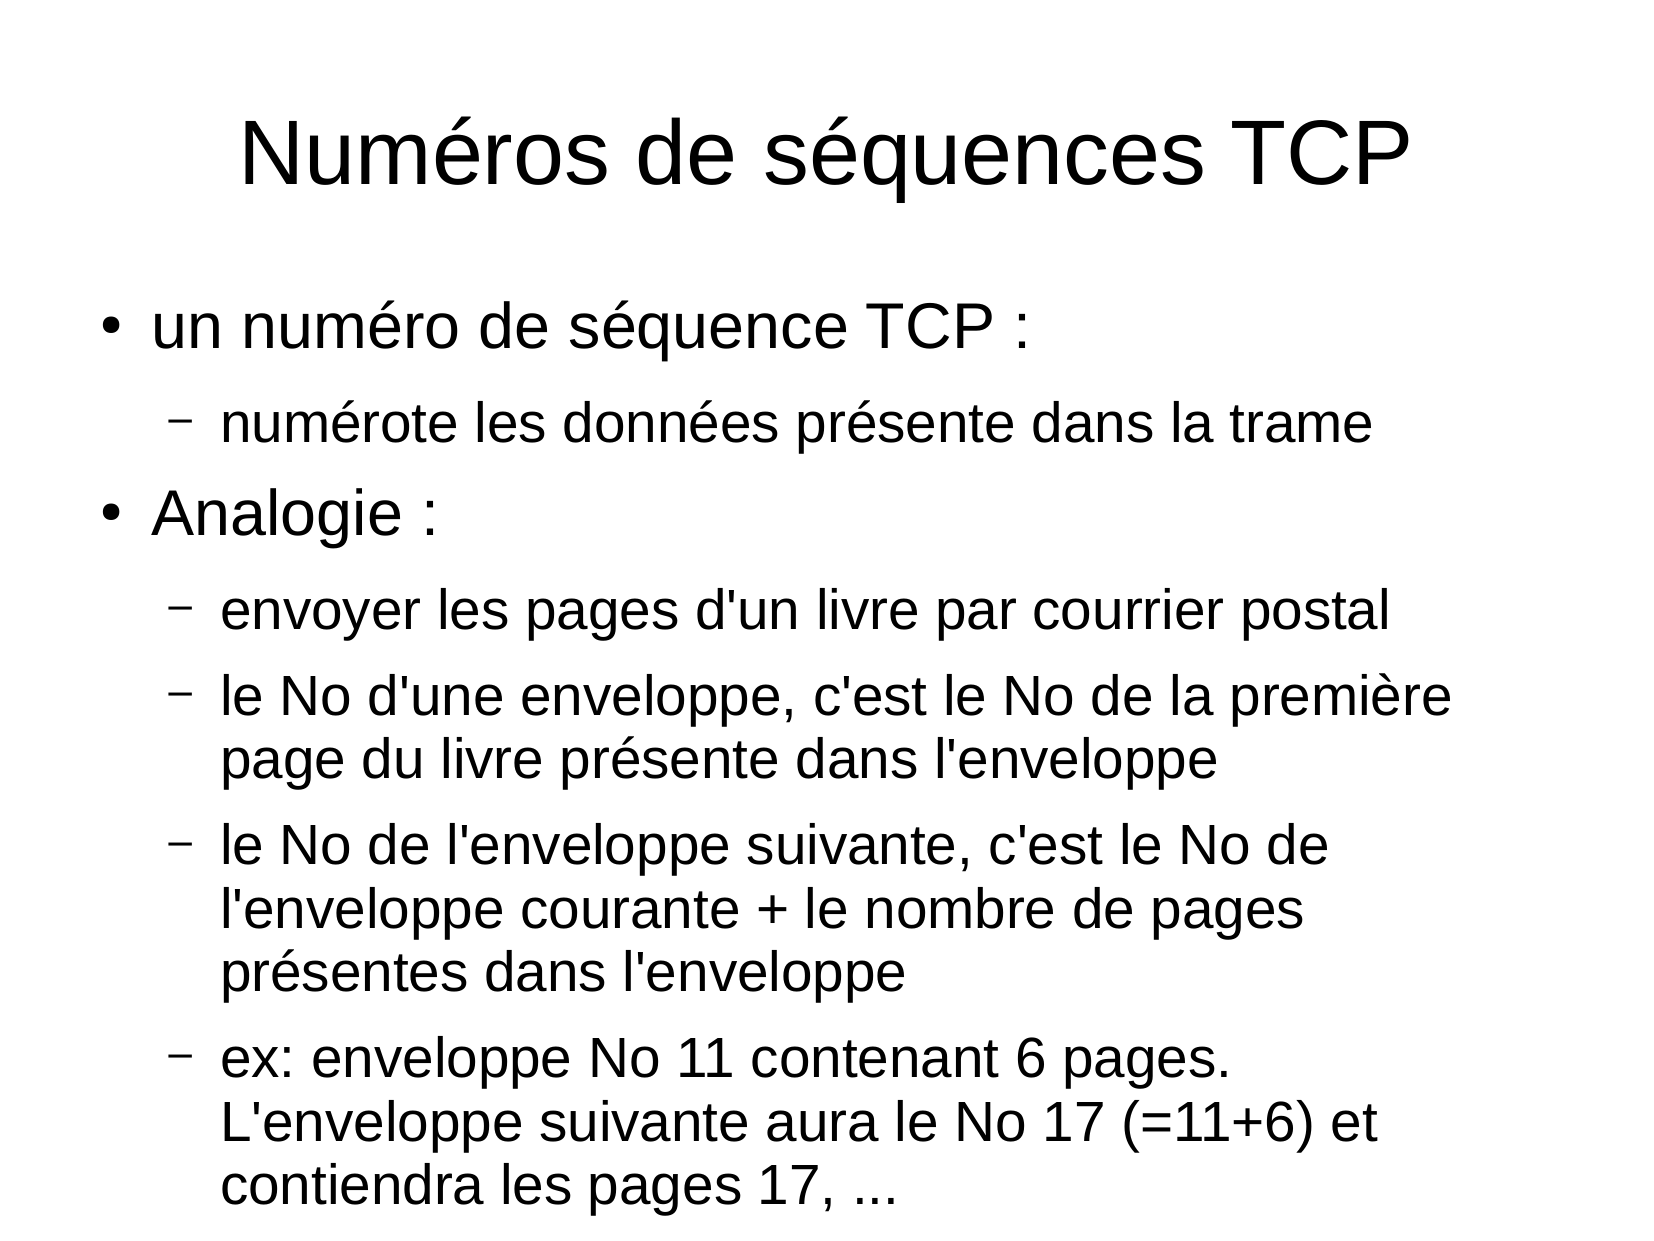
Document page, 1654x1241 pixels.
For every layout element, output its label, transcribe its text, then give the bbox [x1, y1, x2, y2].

title Numéros de séquences TCP [82, 49, 1571, 257]
list un numéro de séquence TCP : numérote les données présente dans la trame Analogie : envoyer les pages d'un livre par courrier postal le No d'une enveloppe, c'est le No de la première page du livre présente dans l'enveloppe le No de l'enveloppe suivante, c'est le No de l'enveloppe courante + le nombre de pages présentes dans l'enveloppe ex: enveloppe No 11 contenant 6 pages. L'enveloppe suivante aura le No 17 (=11+6) et contiendra les pages 17, ... [82, 290, 1538, 1217]
